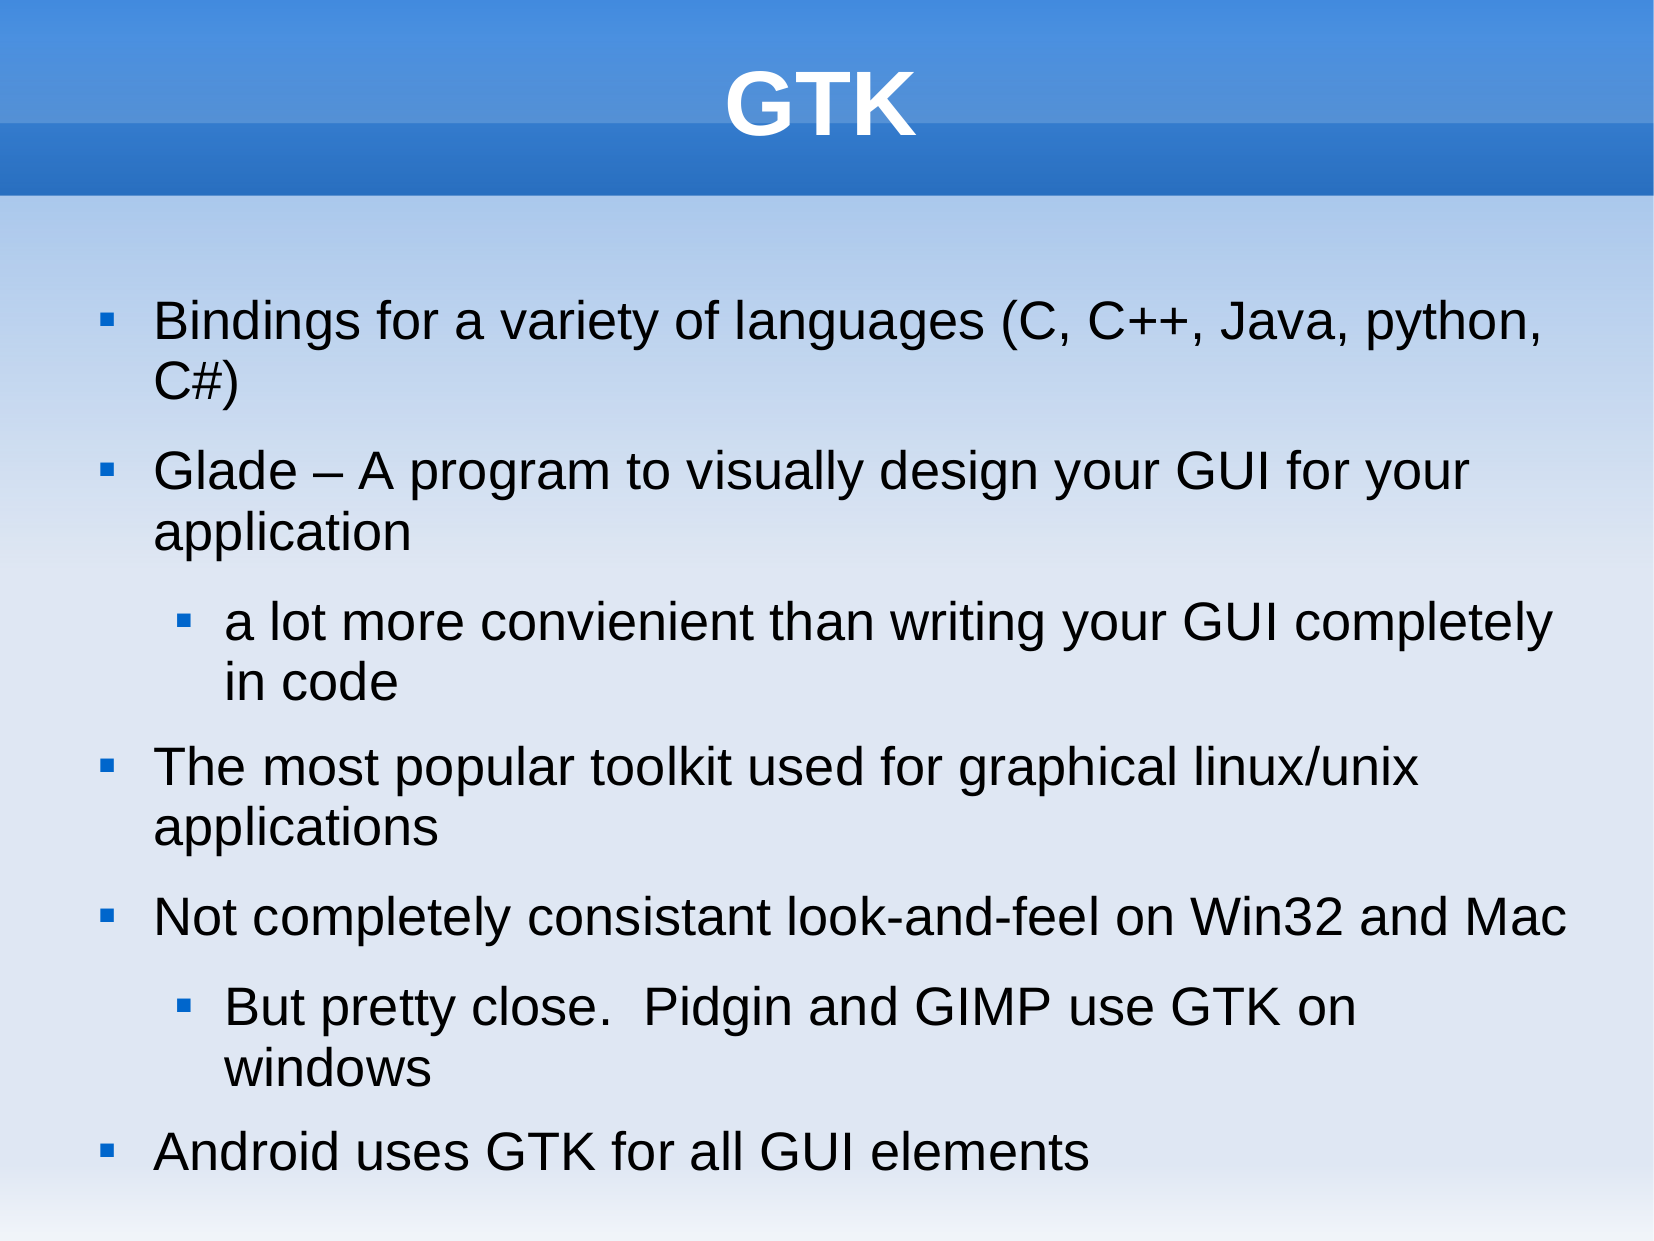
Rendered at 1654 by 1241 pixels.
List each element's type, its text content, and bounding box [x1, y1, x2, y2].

list Bindings for a variety of languages (C, C++, Java, python, C#) Glade – A program to visually design your GUI for your application a lot more convienient than writing your GUI completely in code The most popular toolkit used for graphical linux/unix applications Not completely consistant look-and-feel on Win32 and Mac But pretty close. Pidgin and GIMP use GTK on windows Android uses GTK for all GUI elements [82, 290, 1571, 1182]
picture [0, 0, 1654, 1241]
title GTK [76, 7, 1565, 200]
